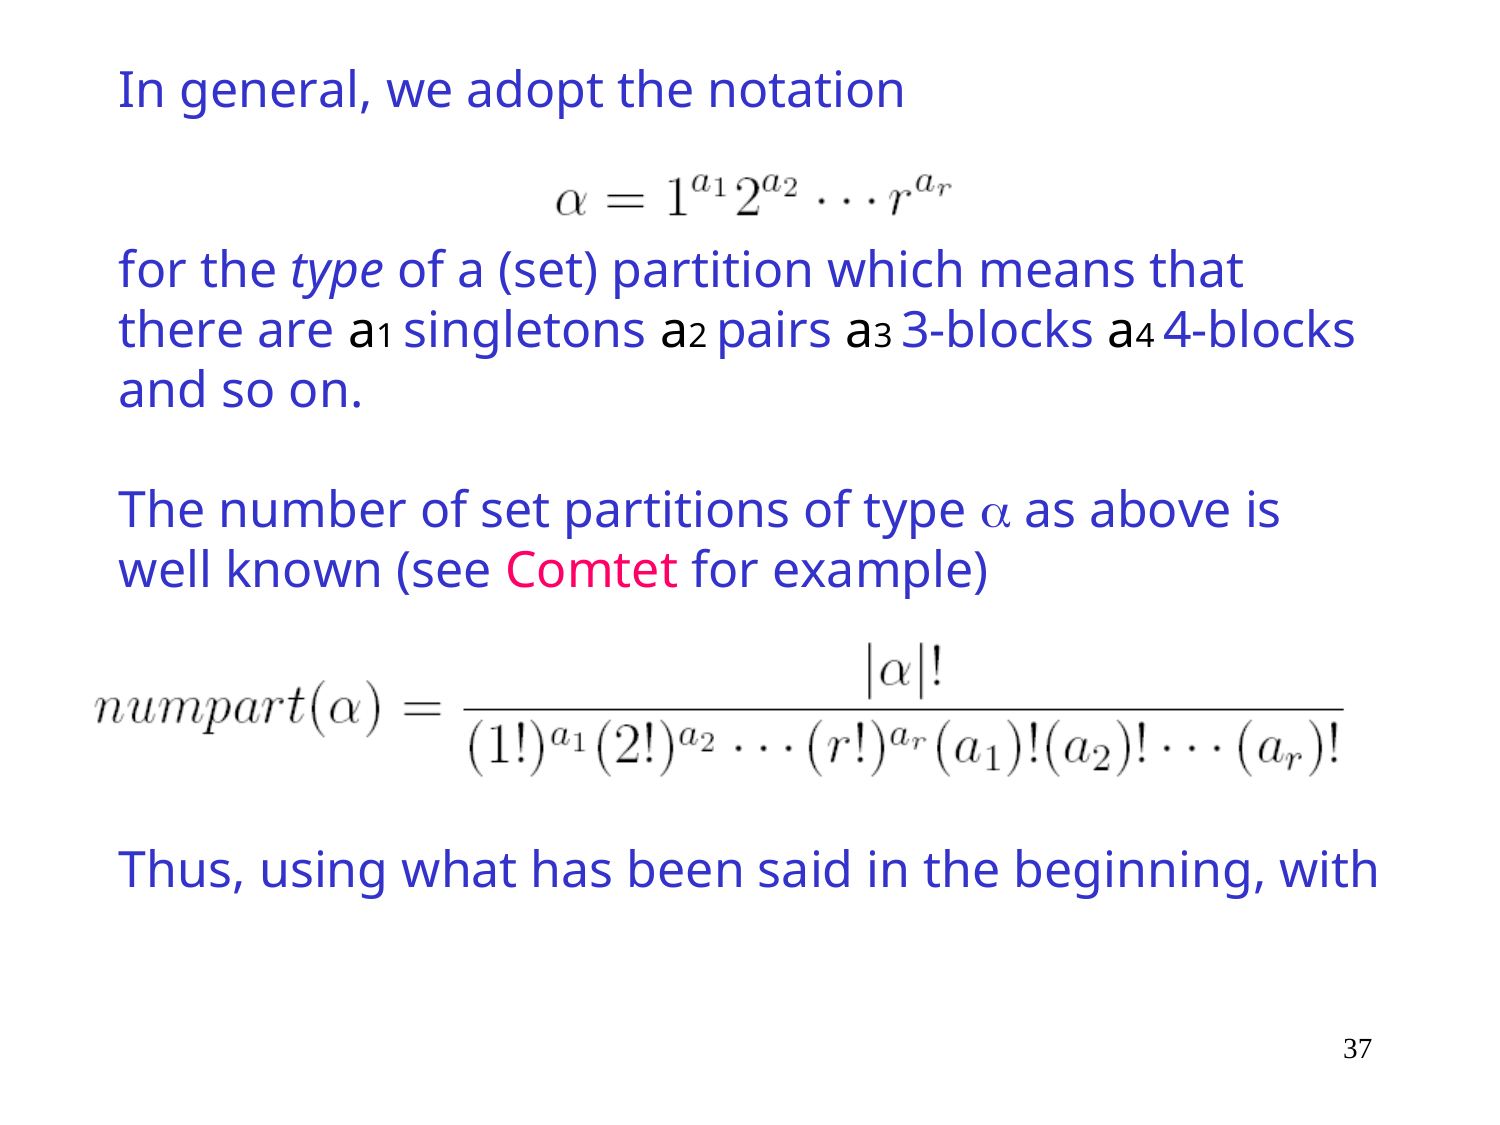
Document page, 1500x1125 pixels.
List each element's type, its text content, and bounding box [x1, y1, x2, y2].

picture [537, 162, 963, 240]
text_box In general, we adopt the notation for the type of a (set) partition which means that there are a1 singletons a2 pairs a3 3-blocks a4 4-blocks and so on. The number of set partitions of type  as above is well known (see Comtet for example) Thus, using what has been said in the beginning, with [104, 49, 1397, 906]
picture [87, 624, 1355, 791]
